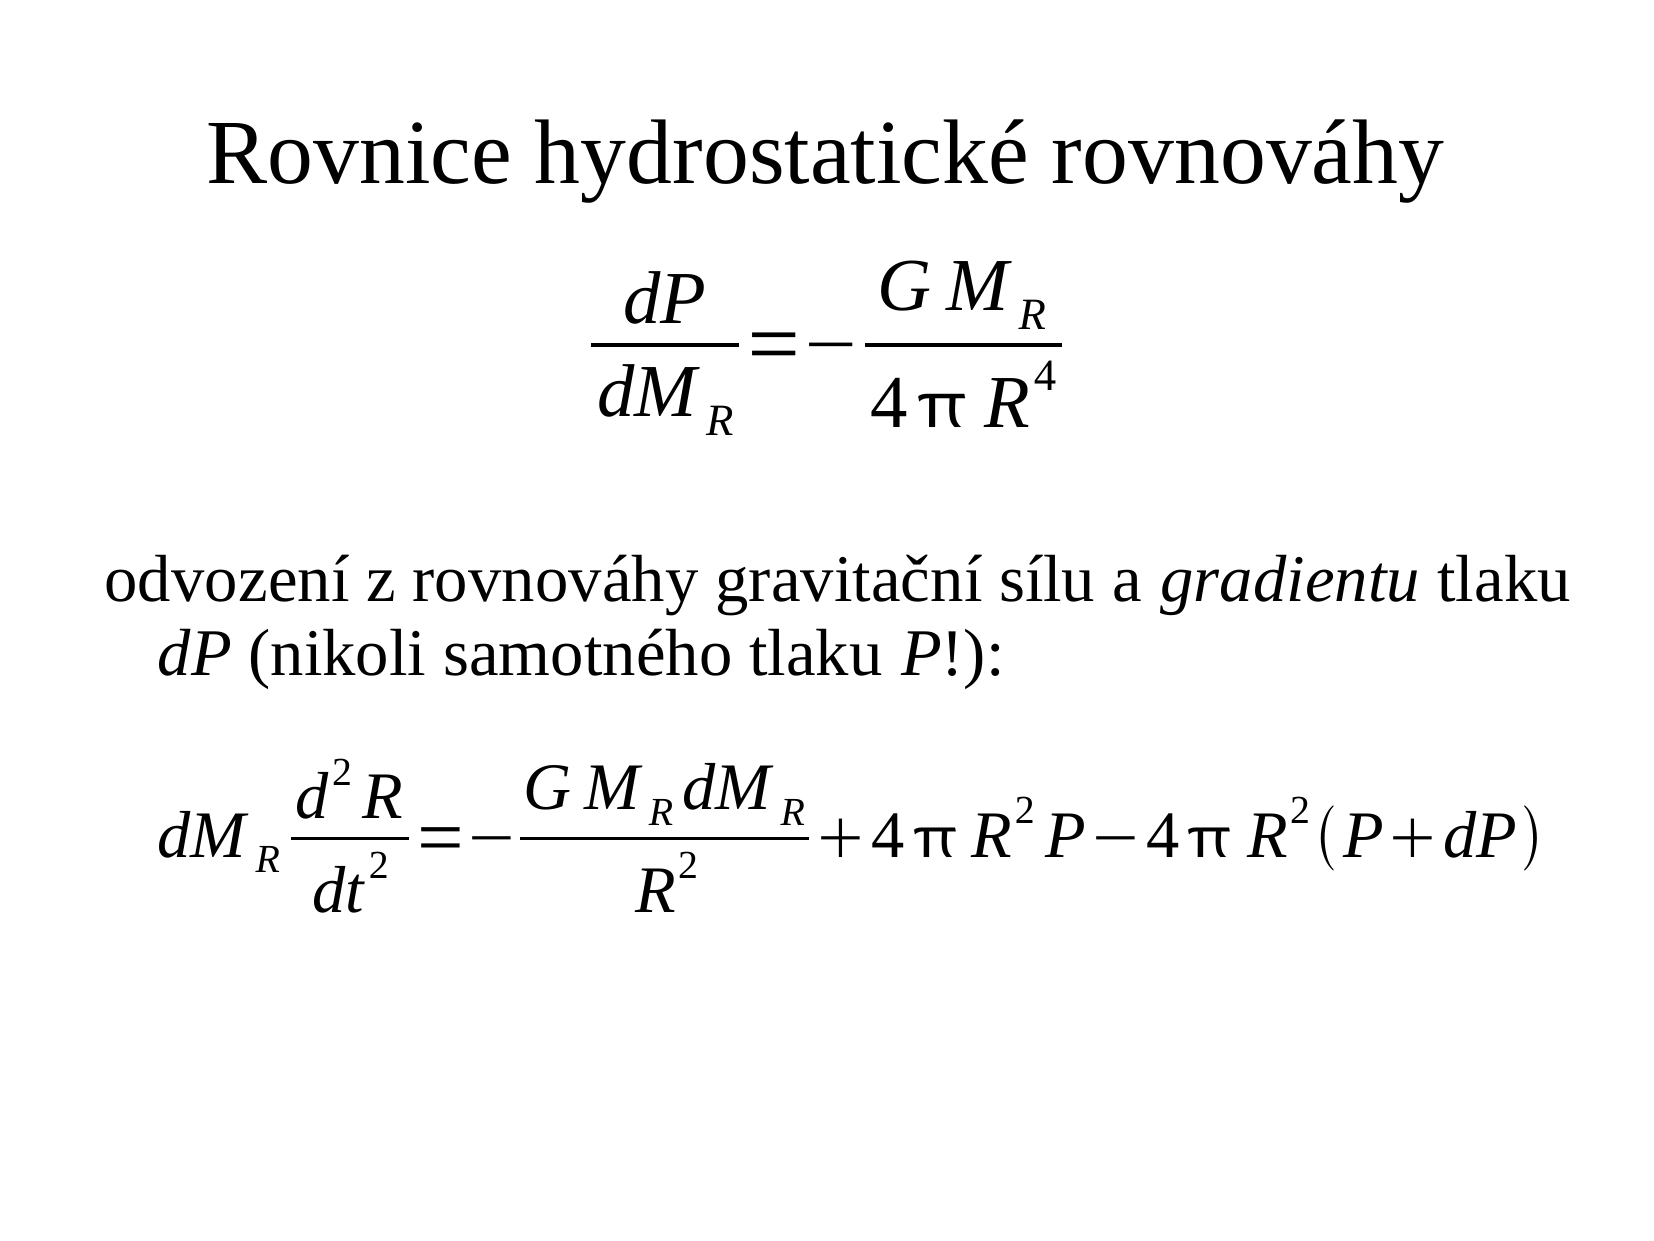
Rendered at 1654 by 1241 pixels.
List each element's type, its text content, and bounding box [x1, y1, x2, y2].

chart [150, 750, 1549, 927]
chart [582, 245, 1072, 444]
chart [772, 593, 891, 653]
list odvození z rovnováhy gravitační sílu a gradientu tlaku dP (nikoli samotného tlaku P!): [86, 542, 1576, 691]
title Rovnice hydrostatické rovnováhy [82, 56, 1571, 250]
